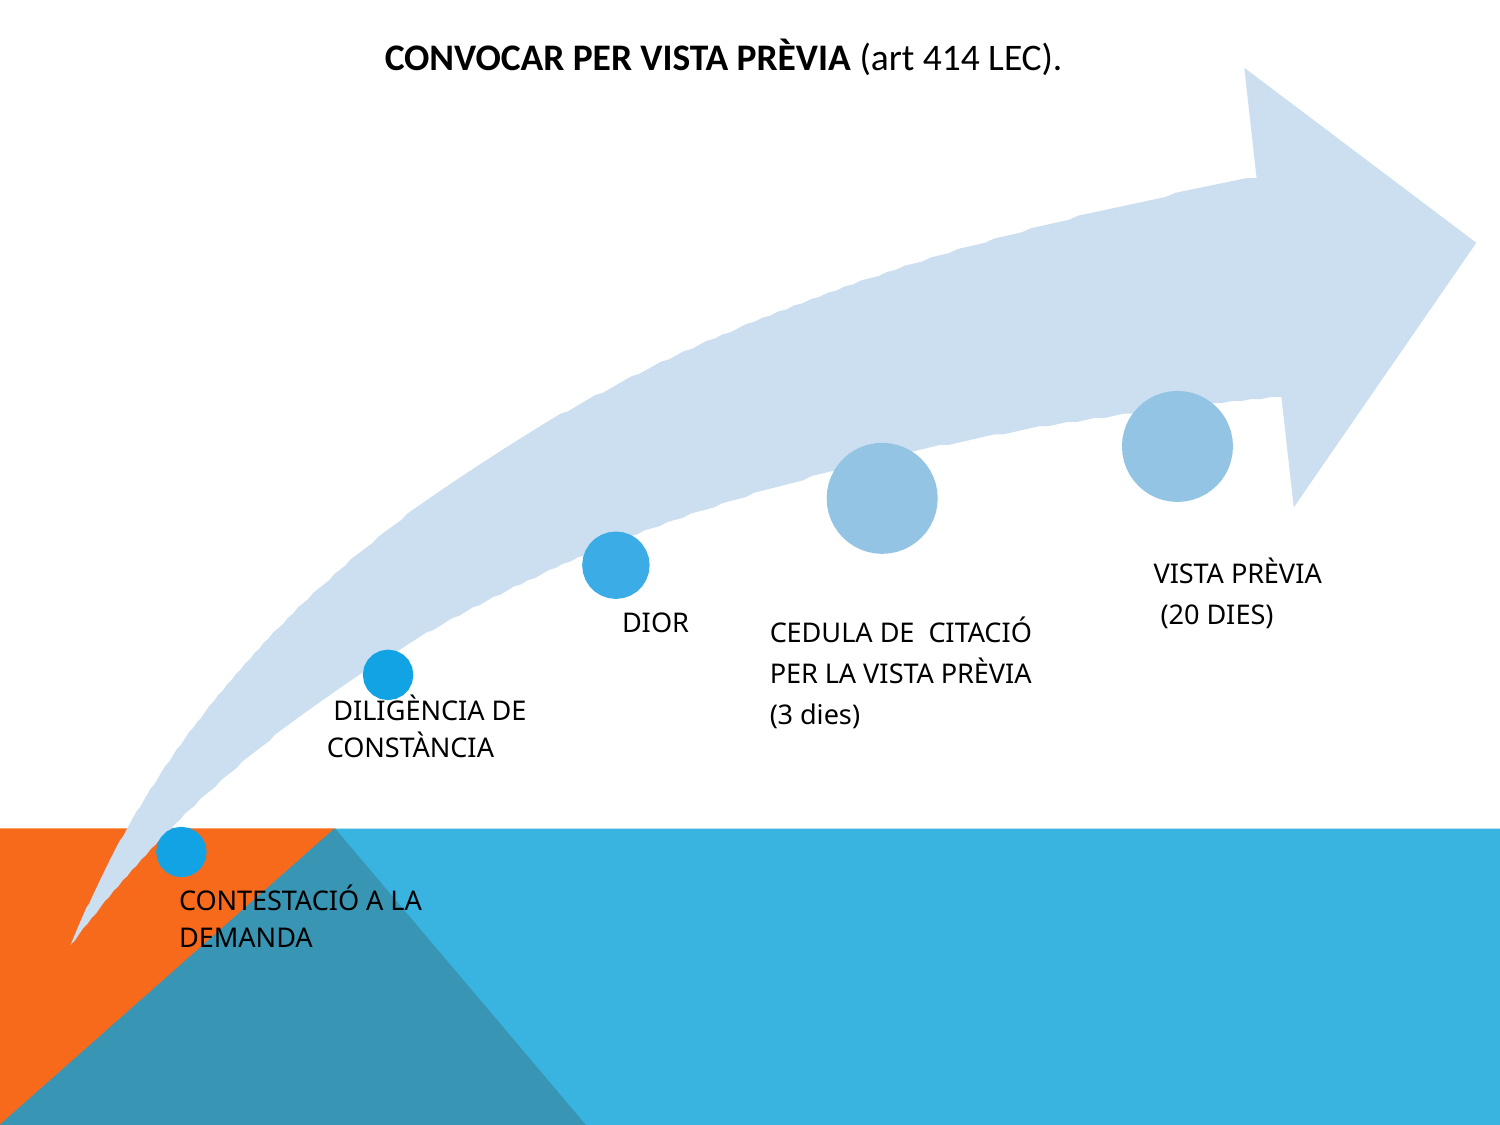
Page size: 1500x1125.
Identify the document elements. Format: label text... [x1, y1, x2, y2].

text_box [70, 67, 1477, 945]
text_box DILIGÈNCIA DE CONSTÀNCIA [324, 689, 562, 766]
text_box VISTA PRÈVIA (20 DIES) [1151, 501, 1447, 631]
text_box CONTESTACIÓ A LA DEMANDA [177, 880, 425, 956]
text_box DIOR [620, 601, 718, 641]
text_box CEDULA DE CITACIÓ PER LA VISTA PRÈVIA (3 dies) [767, 560, 1064, 732]
title CONVOCAR PER VISTA PRÈVIA (art 414 LEC). [147, 31, 1300, 222]
